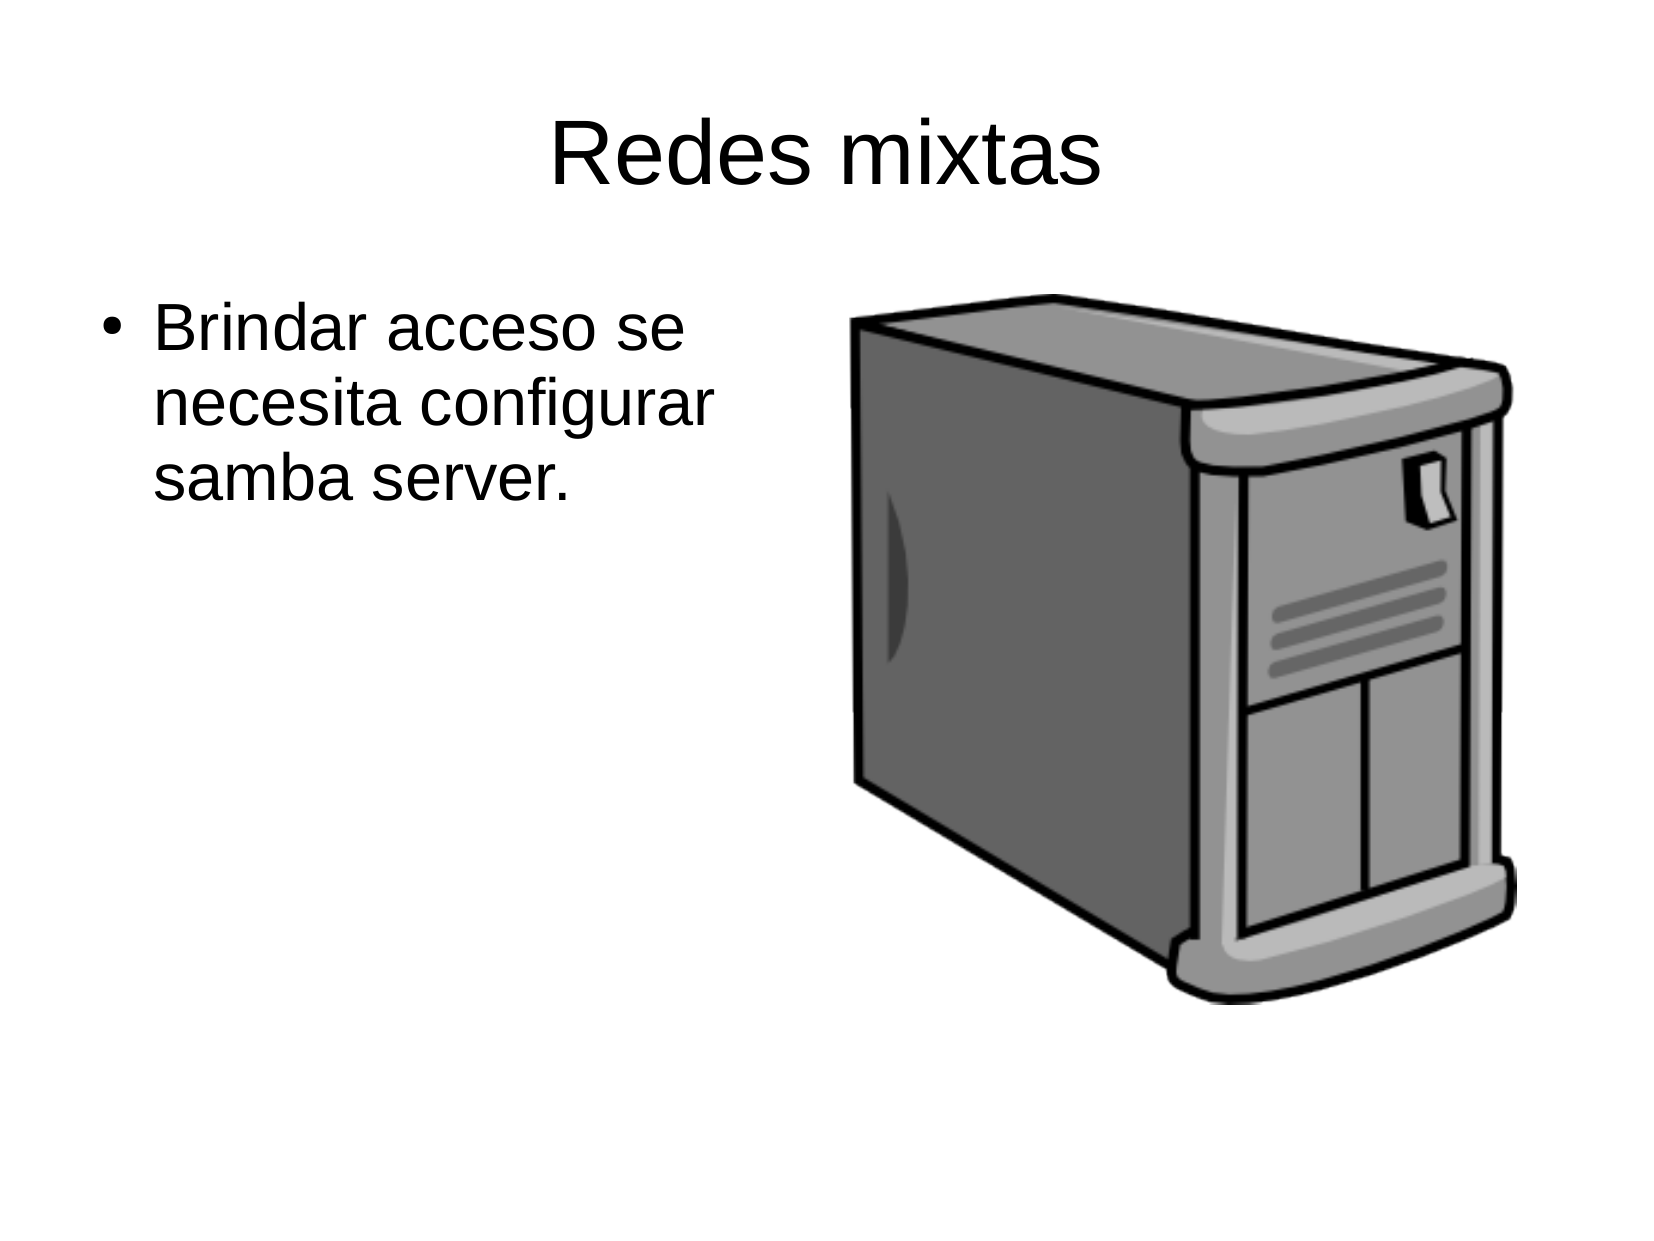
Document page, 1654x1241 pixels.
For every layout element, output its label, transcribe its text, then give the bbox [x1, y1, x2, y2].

picture [849, 294, 1517, 1005]
title Redes mixtas [82, 49, 1571, 257]
list Brindar acceso se necesita configurar samba server. [82, 290, 793, 1010]
